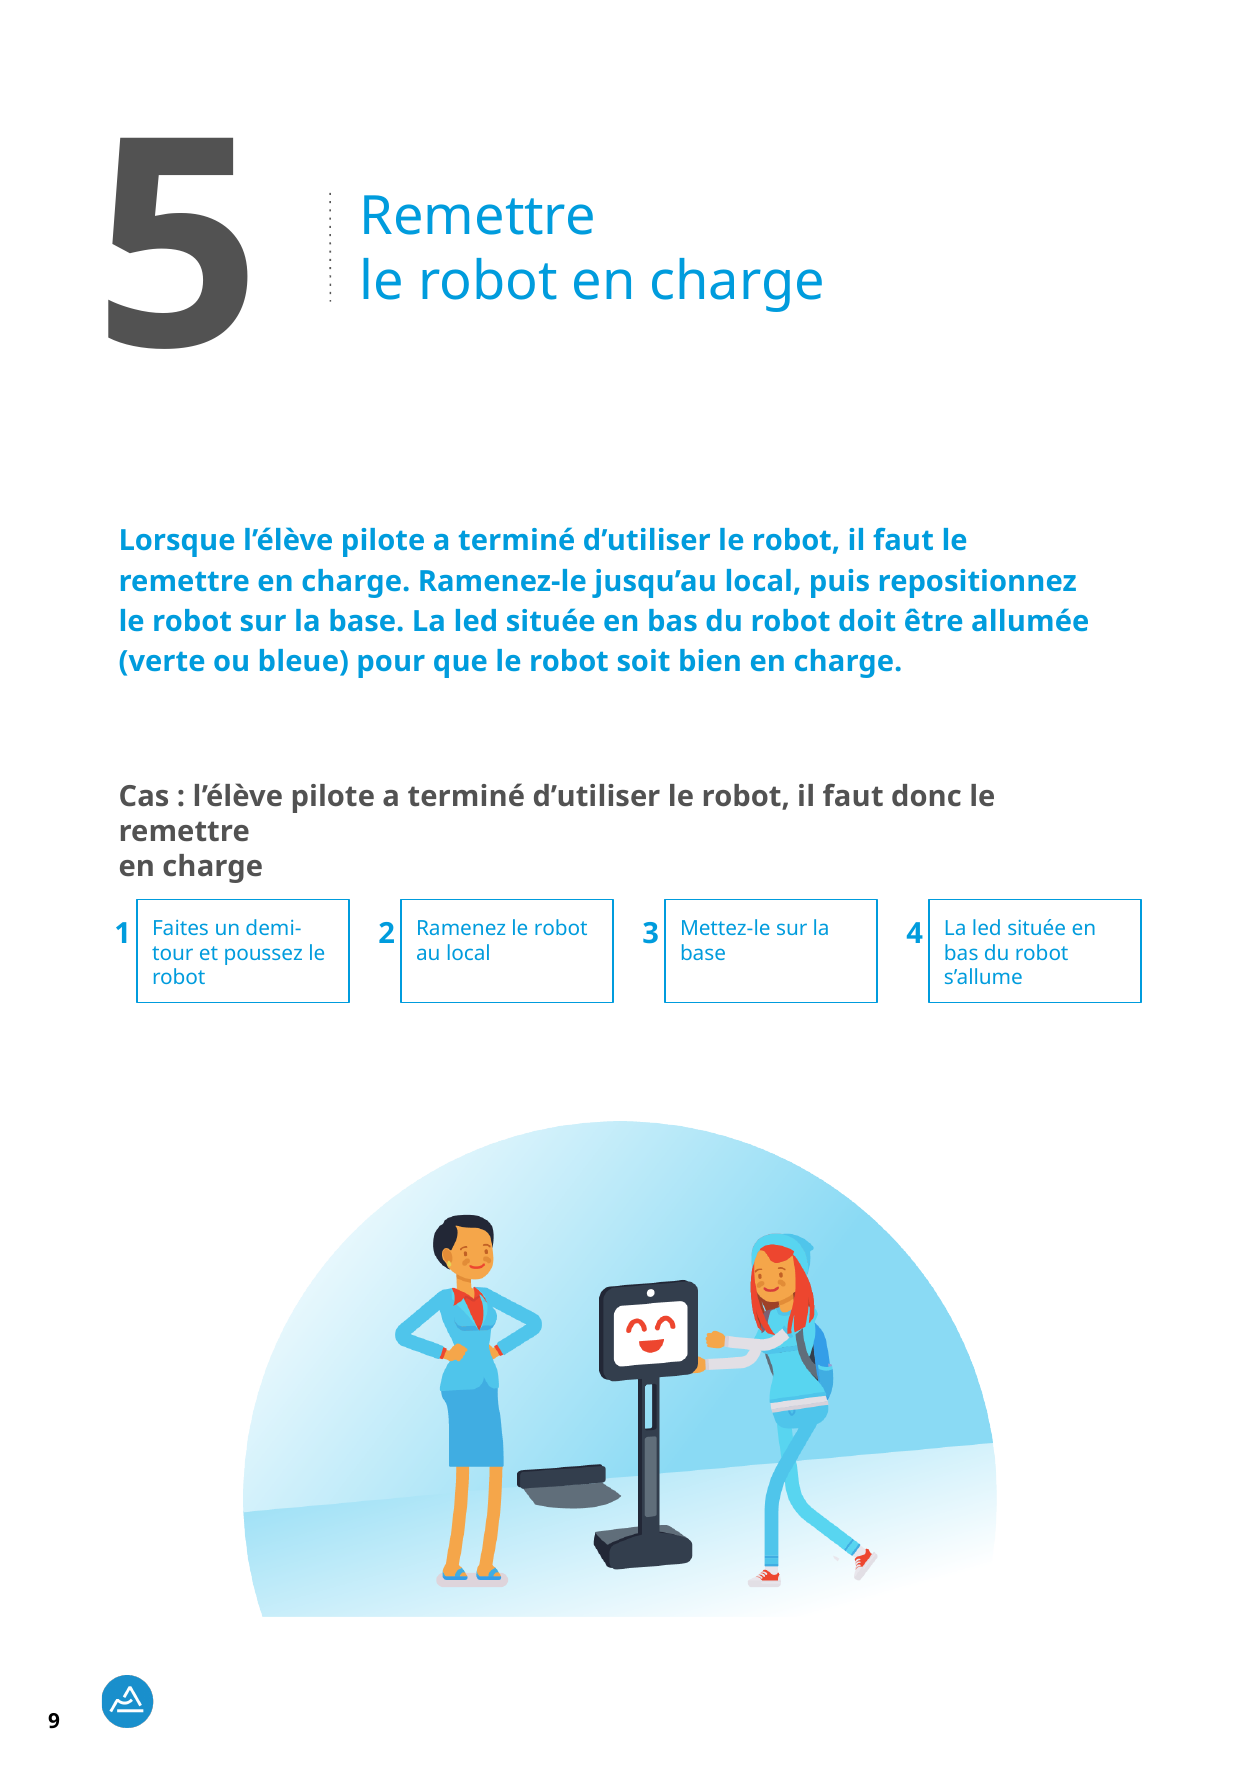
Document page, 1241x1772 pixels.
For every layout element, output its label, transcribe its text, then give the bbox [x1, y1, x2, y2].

text_box Remettre le robot en charge [344, 165, 1149, 472]
text_box 1 [99, 899, 137, 1003]
text_box 9 [8, 1670, 75, 1748]
text_box Lorsque l’élève pilote a terminé d’utiliser le robot, il faut le remettre en charge. Ramenez-le jusqu’au local, puis repositionnez le robot sur la base. La led située en bas du robot doit être allumée (verte ou bleue) pour que le robot soit bien en charge. [103, 501, 1115, 688]
text_box 3 [627, 899, 665, 1003]
text_box Mettez-le sur la base [665, 899, 877, 1003]
picture [243, 1121, 997, 1617]
text_box 5 [79, 39, 386, 369]
text_box 4 [891, 899, 928, 1003]
picture [101, 1675, 161, 1728]
text_box 2 [363, 899, 401, 1003]
text_box Ramenez le robot au local [401, 899, 613, 1003]
text_box La led située en bas du robot s’allume [928, 899, 1141, 1003]
text_box Faites un demi-tour et poussez le robot [137, 899, 349, 1003]
text_box Cas : l’élève pilote a terminé d’utiliser le robot, il faut donc le remettre en charge [103, 762, 1129, 815]
